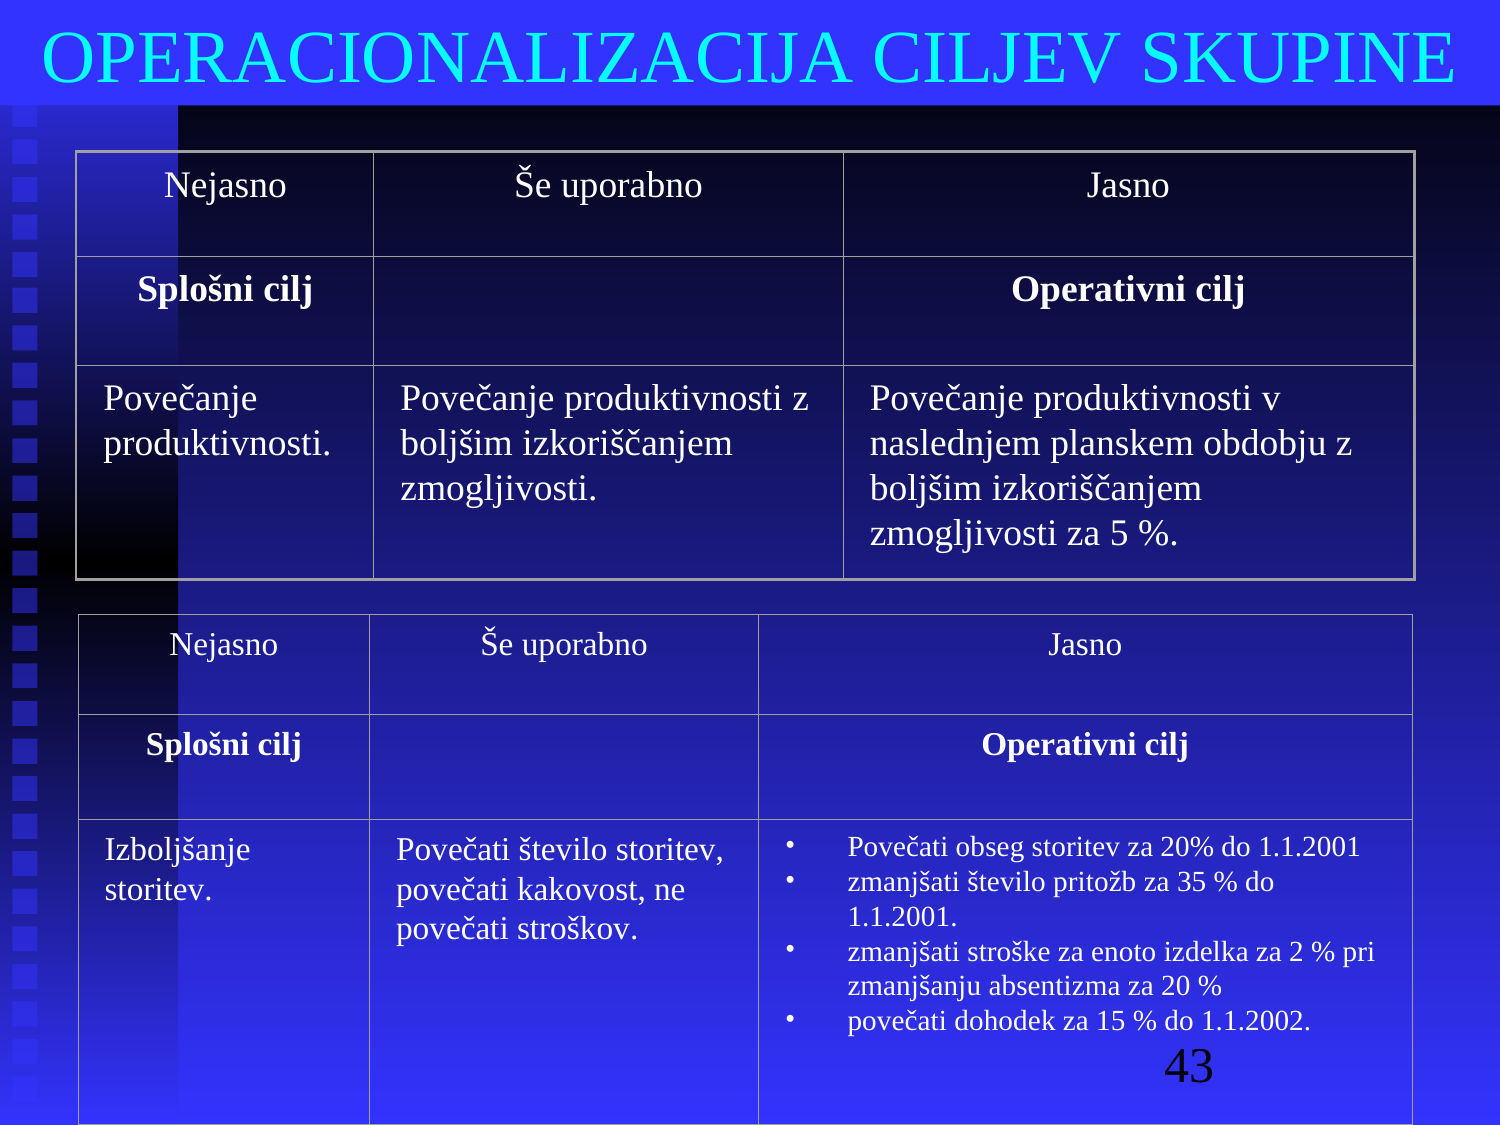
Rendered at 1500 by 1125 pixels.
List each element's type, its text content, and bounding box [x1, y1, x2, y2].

text_box Splošni cilj [88, 257, 363, 365]
text_box Nejasno [88, 153, 363, 256]
text_box Še uporabno [385, 153, 832, 256]
text_box Splošni cilj [89, 715, 359, 819]
text_box Povečanje produktivnosti v naslednjem planskem obdobju z boljšim izkoriščanjem zmogljivosti za 5 %. [855, 366, 1402, 578]
text_box Povečanje produktivnosti z boljšim izkoriščanjem zmogljivosti. [385, 366, 832, 578]
text_box Izboljšanje storitev. [89, 820, 359, 1124]
text_box Operativni cilj [855, 257, 1402, 365]
text_box OPERACIONALIZACIJA CILJEV SKUPINE [0, 0, 1500, 106]
text_box Še uporabno [381, 615, 748, 714]
text_box Nejasno [89, 615, 359, 714]
text_box Povečati število storitev, povečati kakovost, ne povečati stroškov. [381, 820, 748, 1124]
text_box Jasno [770, 615, 1401, 714]
text_box Operativni cilj [770, 715, 1401, 819]
text_box Povečati obseg storitev za 20% do 1.1.2001 zmanjšati število pritožb za 35 % do 1.1.2001. zmanjšati stroške za enoto izdelka za 2 % pri zmanjšanju absentizma za 20 % povečati dohodek za 15 % do 1.1.2002. [770, 820, 1401, 1124]
text_box Jasno [855, 153, 1402, 256]
text_box Povečanje produktivnosti. [88, 366, 363, 578]
